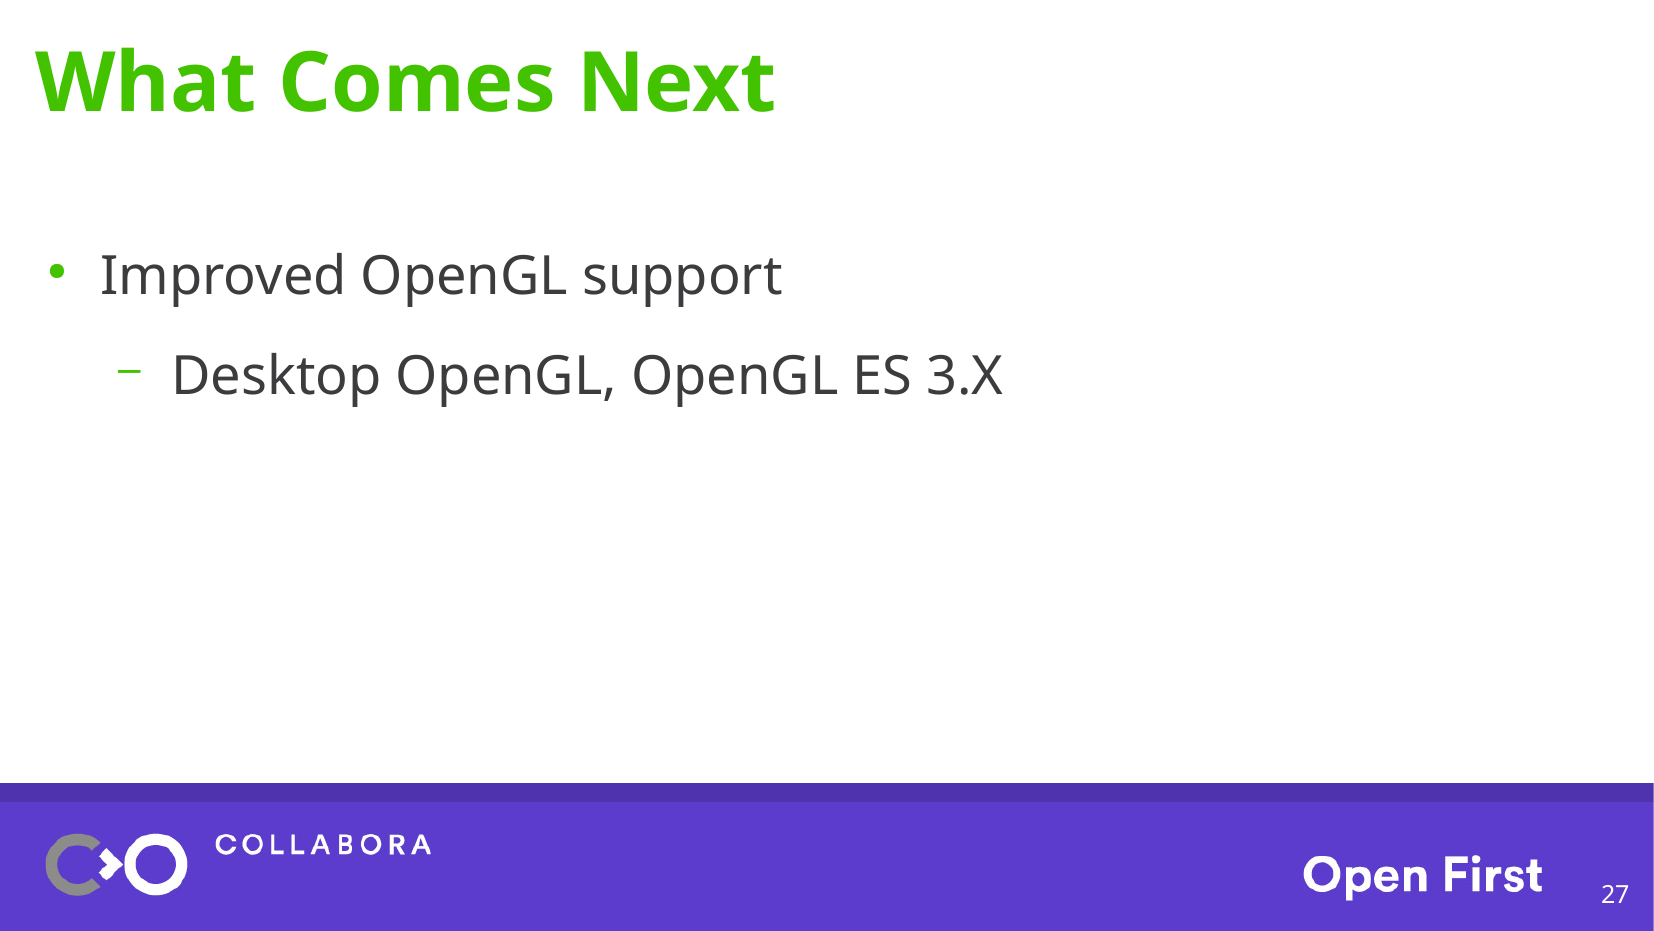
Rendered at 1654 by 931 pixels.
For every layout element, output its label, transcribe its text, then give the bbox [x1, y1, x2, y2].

picture [0, 0, 1654, 931]
title What Comes Next [35, 28, 1609, 192]
list Improved OpenGL support Desktop OpenGL, OpenGL ES 3.X [29, 207, 1602, 851]
